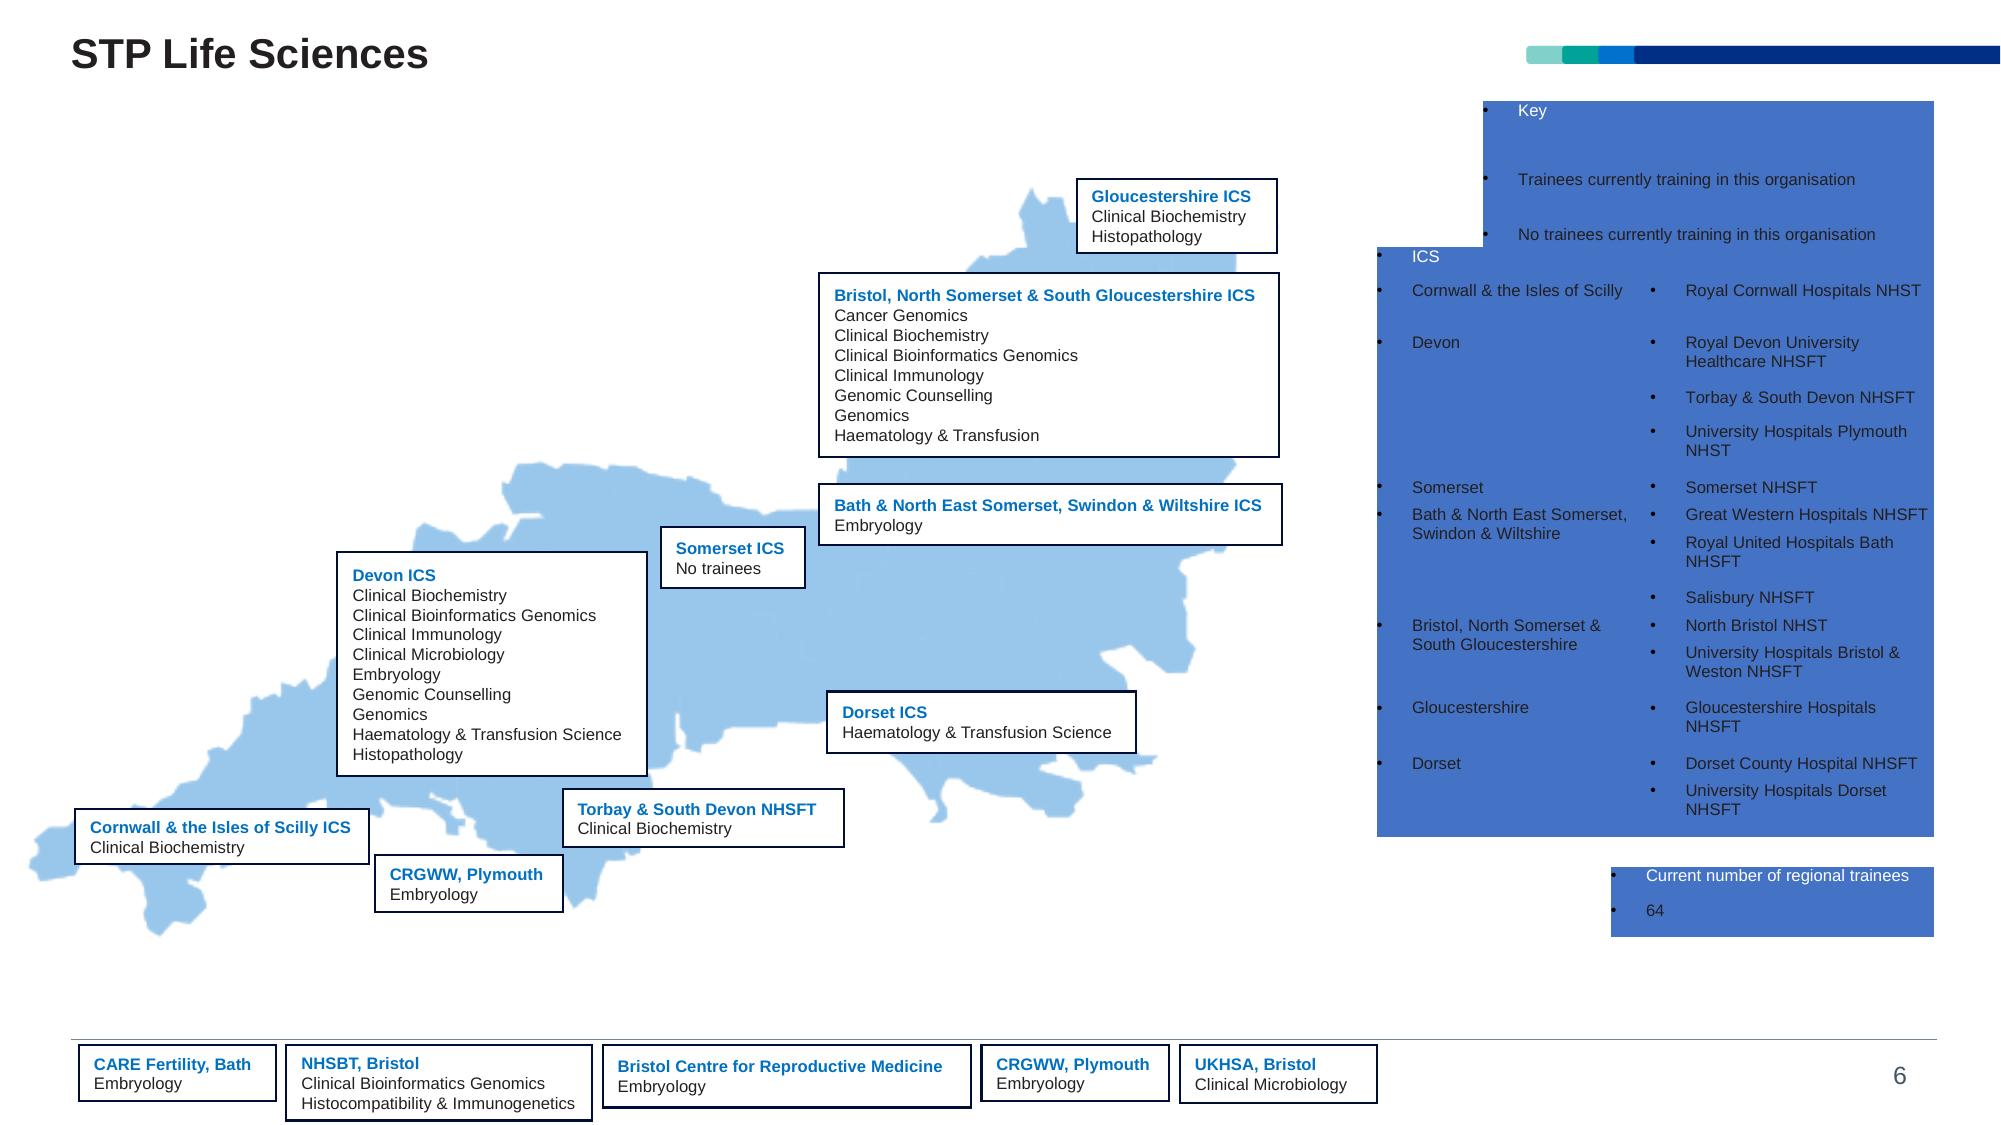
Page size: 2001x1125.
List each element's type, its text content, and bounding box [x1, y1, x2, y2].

table_cell Somerset NHSFT [1650, 478, 1934, 505]
table_header ICS [1377, 247, 1650, 281]
text_box Bristol, North Somerset & South Gloucestershire ICS Cancer Genomics Clinical Biochemistry Clinical Bioinformatics Genomics Clinical Immunology Genomic Counselling Genomics Haematology & Transfusion [819, 273, 1279, 457]
table_cell Bristol, North Somerset & South Gloucestershire [1377, 616, 1650, 699]
text_box Bristol Centre for Reproductive Medicine Embryology [603, 1045, 971, 1108]
table_cell Devon [1377, 333, 1650, 478]
table_cell Salisbury NHSFT [1650, 588, 1934, 616]
text_box Somerset ICS No trainees [661, 527, 805, 588]
table_cell [1877, 225, 1934, 280]
table_cell [1877, 170, 1934, 225]
table_cell Bath & North East Somerset, Swindon & Wiltshire [1377, 505, 1650, 616]
table_cell Royal Cornwall Hospitals NHST [1650, 281, 1934, 333]
table_cell Cornwall & the Isles of Scilly [1377, 281, 1650, 333]
table_cell Trainees currently training in this organisation [1483, 170, 1877, 225]
title STP Life Sciences [70, 32, 1513, 79]
text_box CRGWW, Plymouth Embryology [375, 855, 563, 912]
table_cell University Hospitals Dorset NHSFT [1650, 782, 1934, 837]
text_box Devon ICS Clinical Biochemistry Clinical Bioinformatics Genomics Clinical Immunology Clinical Microbiology Embryology Genomic Counselling Genomics Haematology & Transfusion Science Histopathology [337, 552, 647, 776]
table_cell University Hospitals Plymouth NHST [1650, 423, 1934, 478]
table_header Key [1483, 101, 1877, 170]
table_cell No trainees currently training in this organisation [1483, 225, 1877, 280]
text_box Bath & North East Somerset, Swindon & Wiltshire ICS Embryology [819, 484, 1282, 545]
picture [20, 172, 1291, 961]
table_cell University Hospitals Bristol & Weston NHSFT [1650, 644, 1934, 699]
text_box Dorset ICS Haematology & Transfusion Science [827, 691, 1136, 753]
text_box NHSBT, Bristol Clinical Bioinformatics Genomics Histocompatibility & Immunogenetics [286, 1045, 592, 1121]
table_cell 64 [1611, 902, 1934, 937]
table_cell Royal Devon University Healthcare NHSFT [1650, 333, 1934, 388]
text_box Cornwall & the Isles of Scilly ICS Clinical Biochemistry [75, 809, 369, 864]
text_box Torbay & South Devon NHSFT Clinical Biochemistry [563, 789, 844, 847]
text_box CARE Fertility, Bath Embryology [79, 1045, 276, 1101]
table_cell Torbay & South Devon NHSFT [1650, 388, 1934, 423]
table_cell Dorset [1377, 754, 1650, 837]
table_cell Dorset County Hospital NHSFT [1650, 754, 1934, 782]
table_header Current number of regional trainees [1611, 867, 1934, 902]
text_box CRGWW, Plymouth Embryology [981, 1045, 1169, 1101]
table_cell North Bristol NHST [1650, 616, 1934, 644]
table_cell Great Western Hospitals NHSFT [1650, 505, 1934, 533]
table_cell Gloucestershire Hospitals NHSFT [1650, 699, 1934, 754]
table_cell Gloucestershire [1377, 699, 1650, 754]
text_box UKHSA, Bristol Clinical Microbiology [1180, 1045, 1377, 1103]
table_header [1877, 101, 1934, 170]
table_cell Royal United Hospitals Bath NHSFT [1650, 533, 1934, 588]
text_box Gloucestershire ICS Clinical Biochemistry Histopathology [1077, 179, 1277, 253]
table_cell Somerset [1377, 478, 1650, 505]
